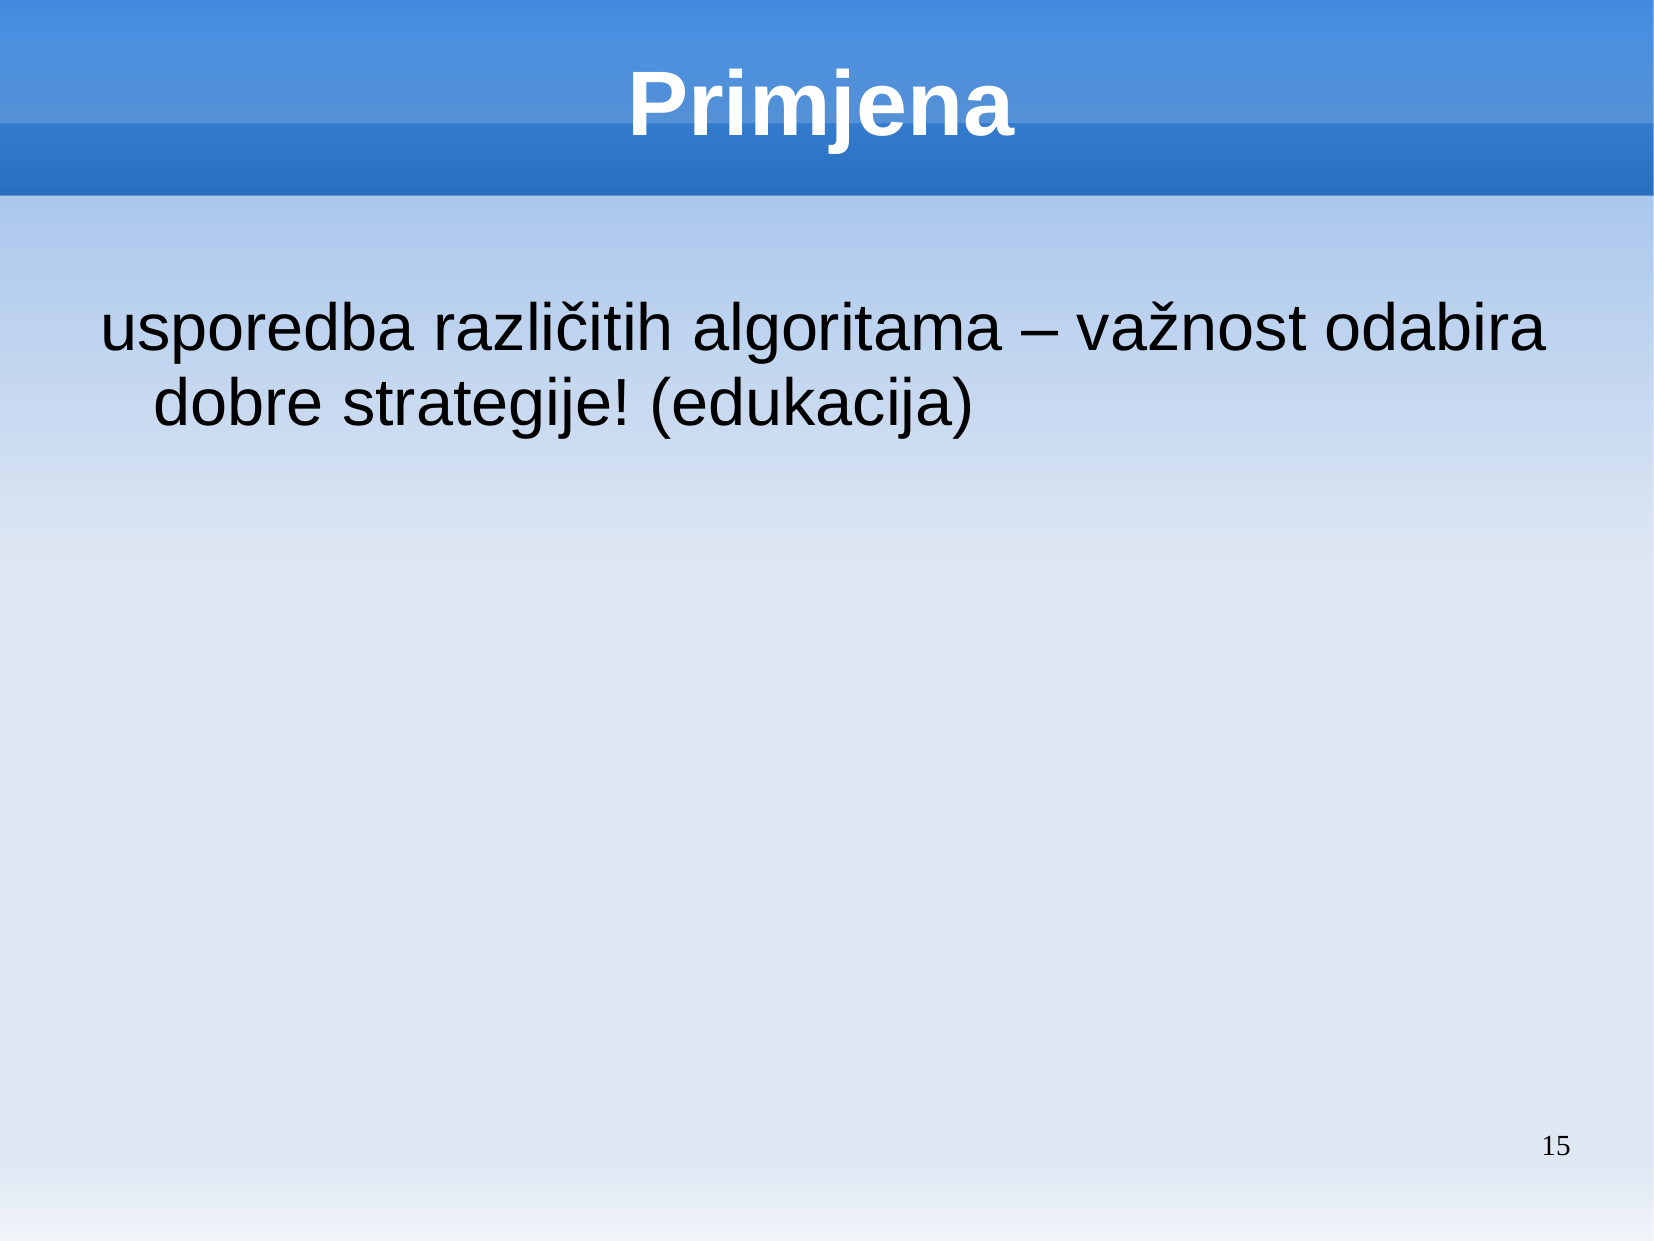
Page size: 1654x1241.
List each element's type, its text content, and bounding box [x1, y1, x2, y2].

list usporedba različitih algoritama – važnost odabira dobre strategije! (edukacija) [82, 290, 1571, 1094]
title Primjena [76, 7, 1565, 200]
picture [0, 0, 1654, 1241]
